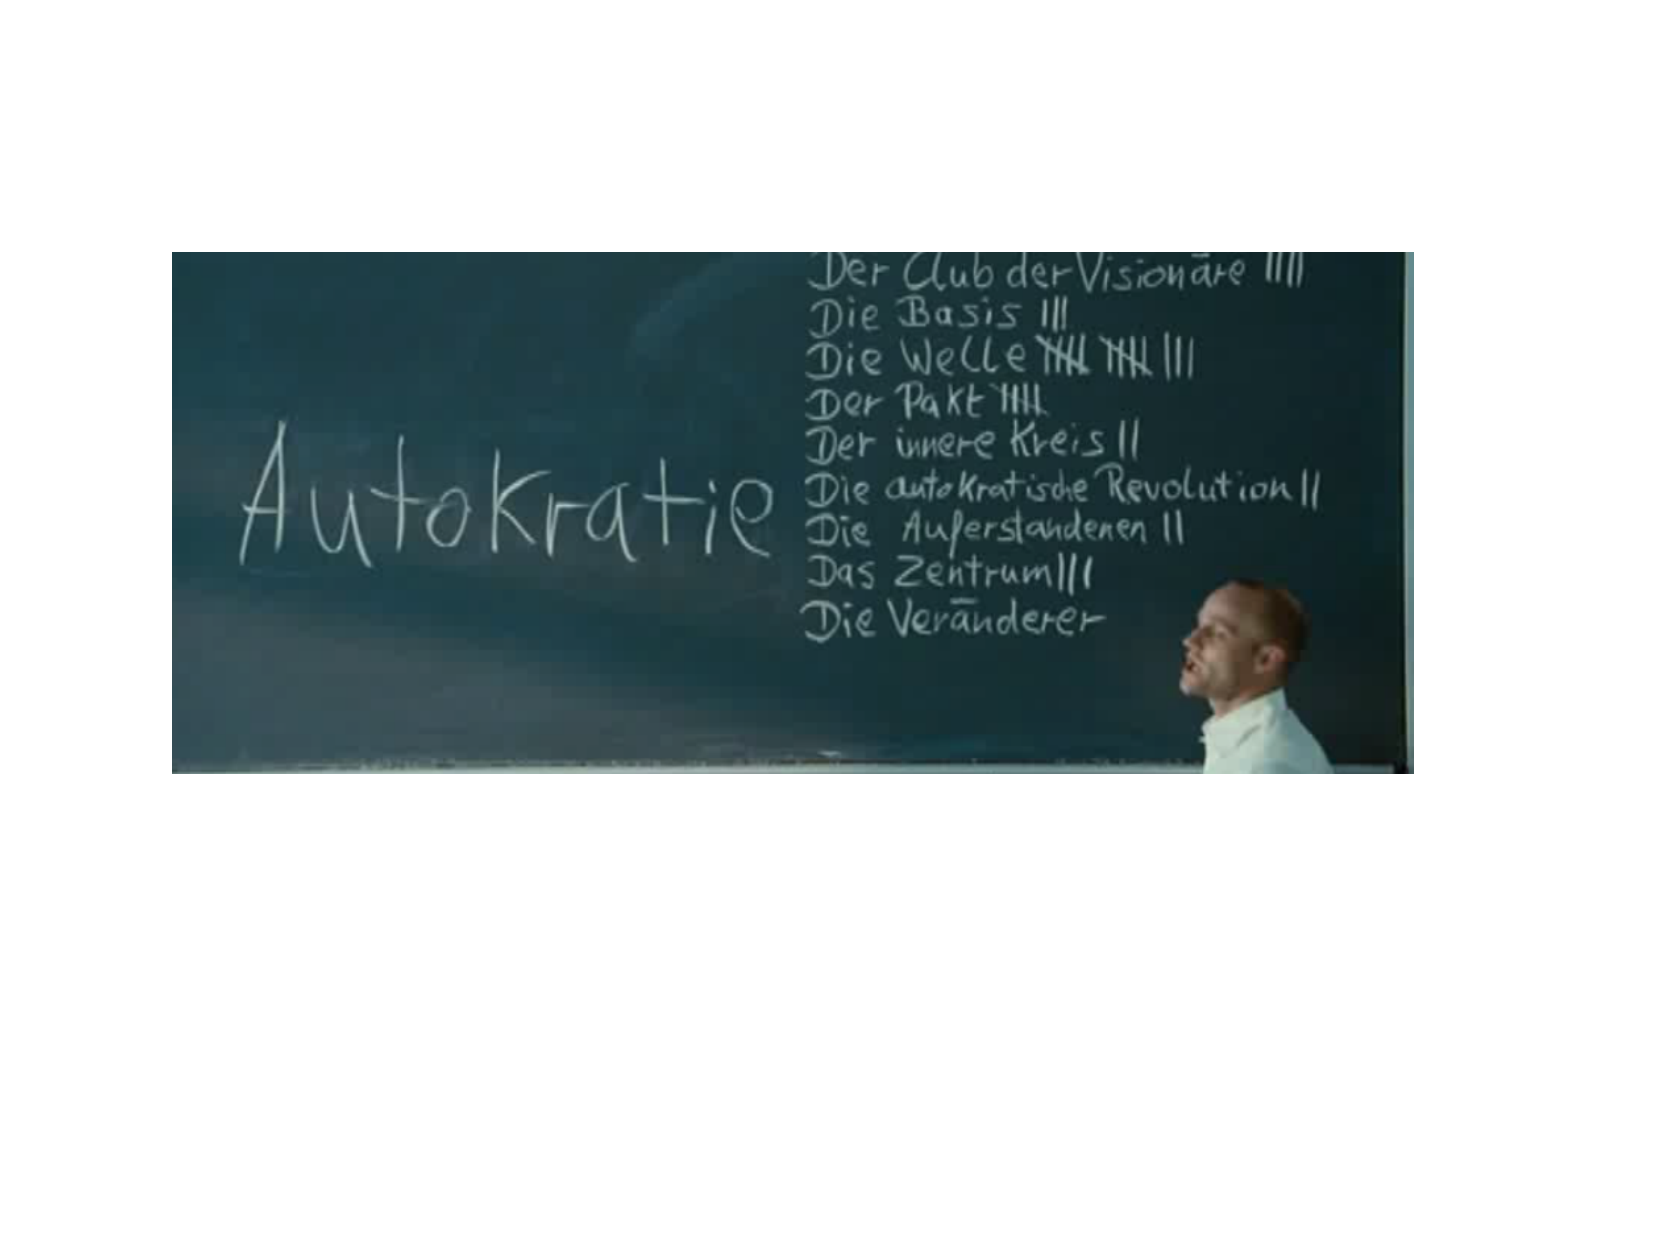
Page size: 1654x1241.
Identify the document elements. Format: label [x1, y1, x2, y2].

picture [172, 252, 1414, 774]
